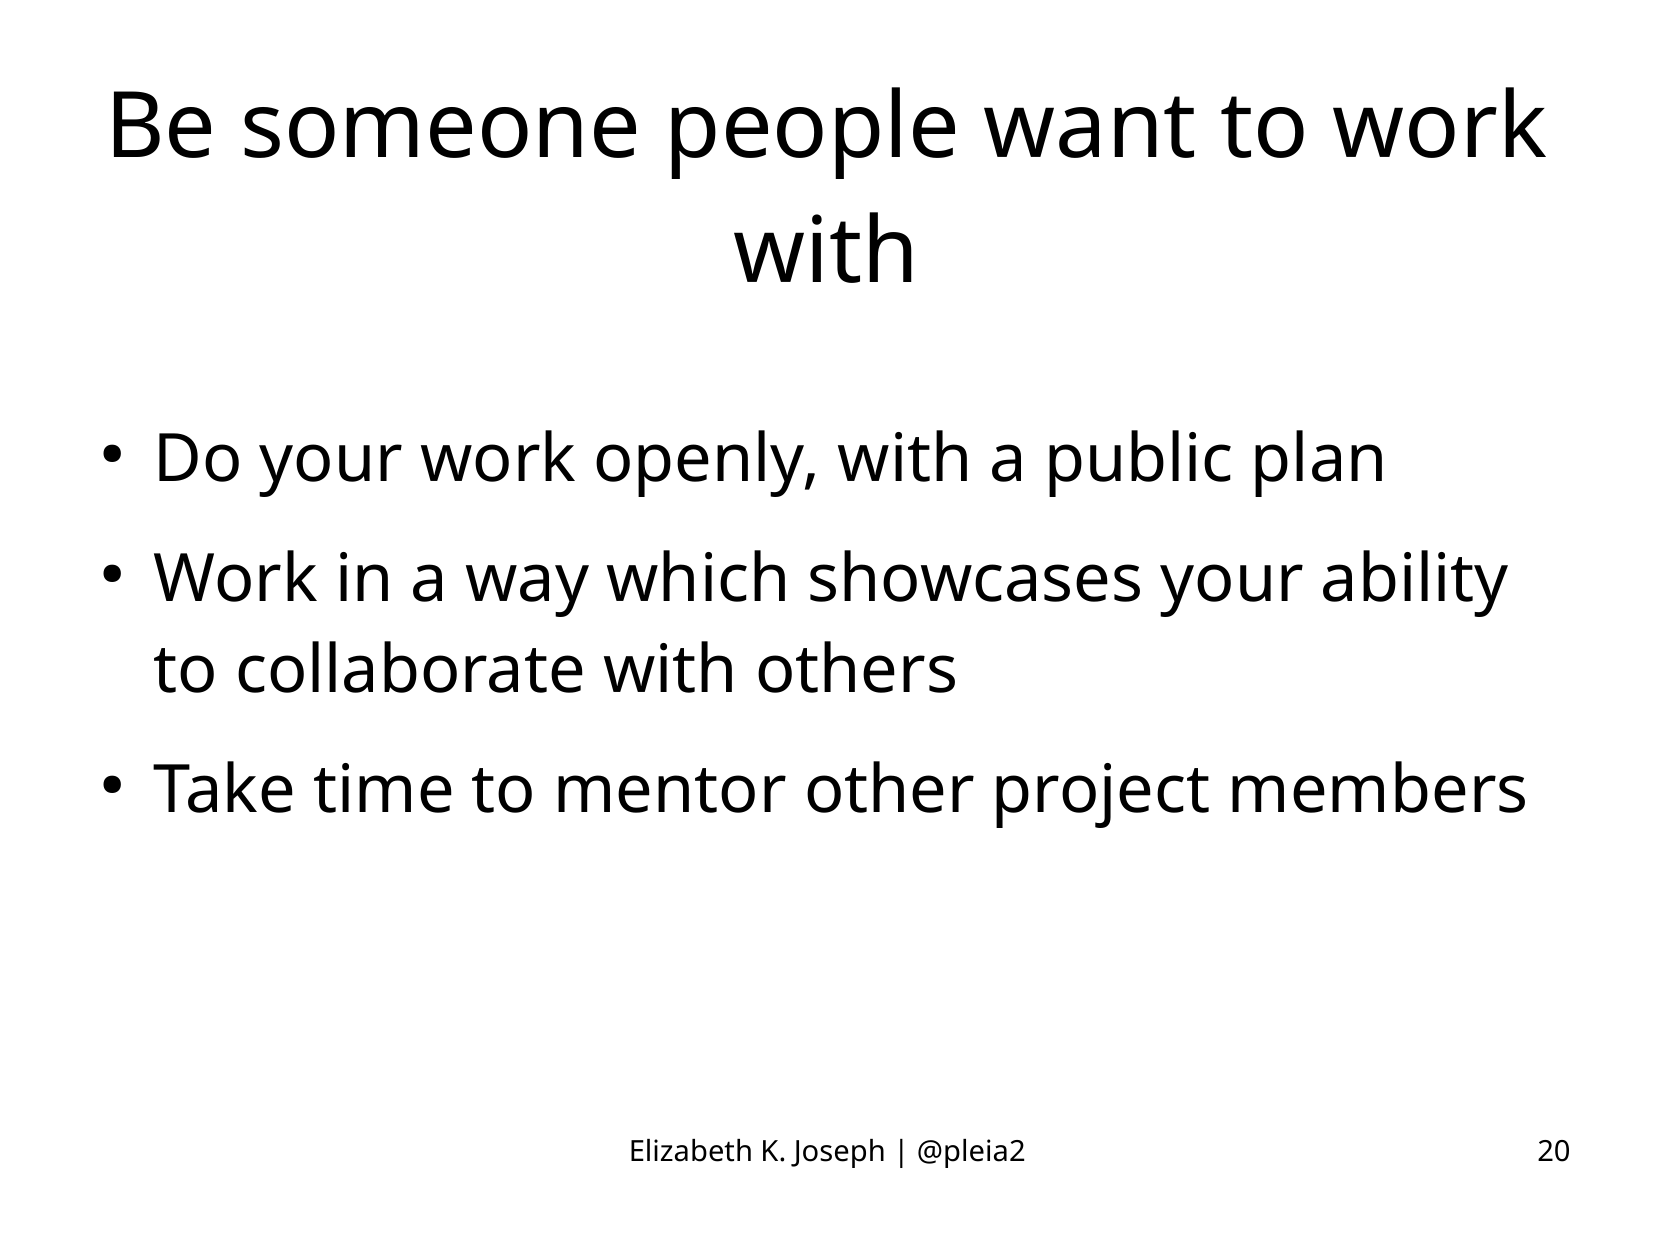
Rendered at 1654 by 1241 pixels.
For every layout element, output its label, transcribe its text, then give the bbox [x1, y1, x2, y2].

list Do your work openly, with a public plan Work in a way which showcases your ability to collaborate with others Take time to mentor other project members [82, 290, 1571, 1010]
title Be someone people want to work with [82, 30, 1571, 290]
